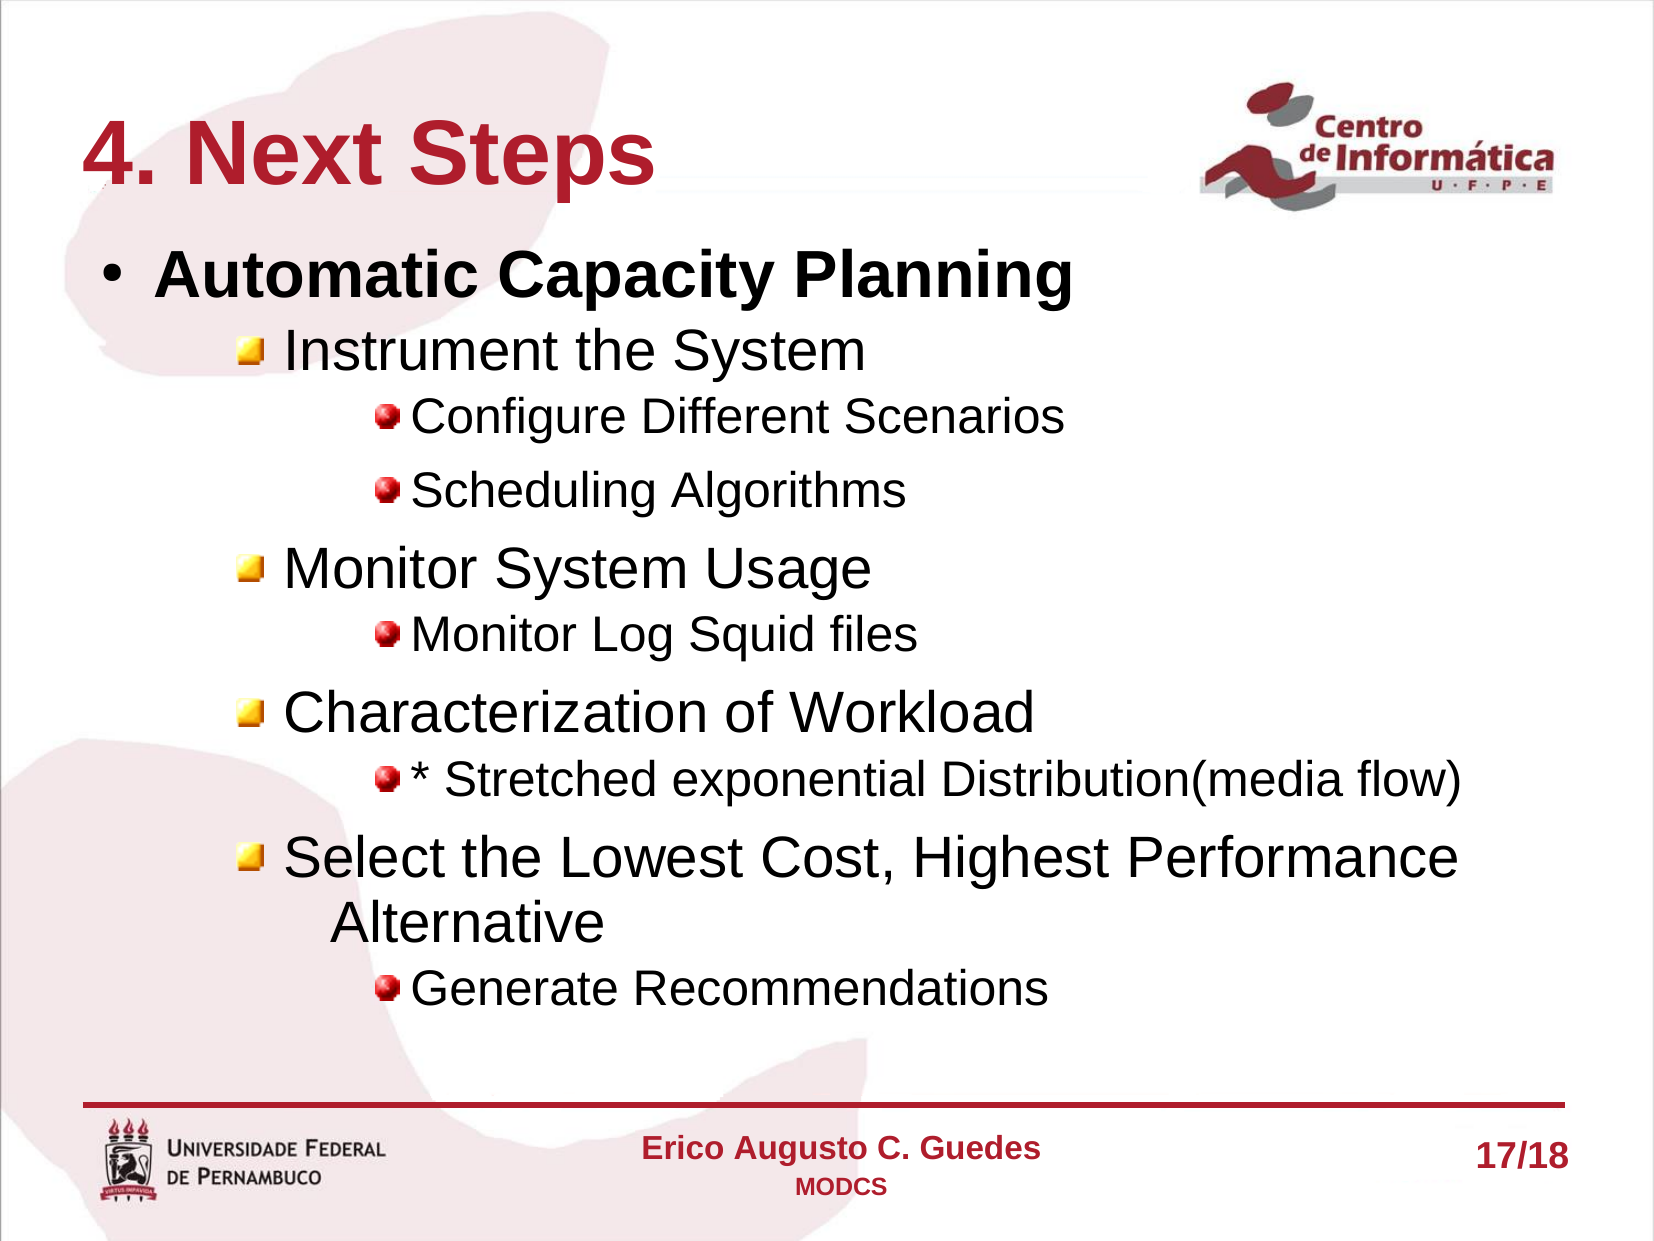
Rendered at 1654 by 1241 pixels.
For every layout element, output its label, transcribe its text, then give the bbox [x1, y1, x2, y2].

picture [0, 0, 1654, 1241]
list Automatic Capacity Planning Instrument the System Configure Different Scenarios Scheduling Algorithms Monitor System Usage Monitor Log Squid files Characterization of Workload * Stretched exponential Distribution(media flow) Select the Lowest Cost, Highest Performance Alternative Generate Recommendations [82, 237, 1571, 1097]
title 4. Next Steps [82, 56, 1571, 237]
